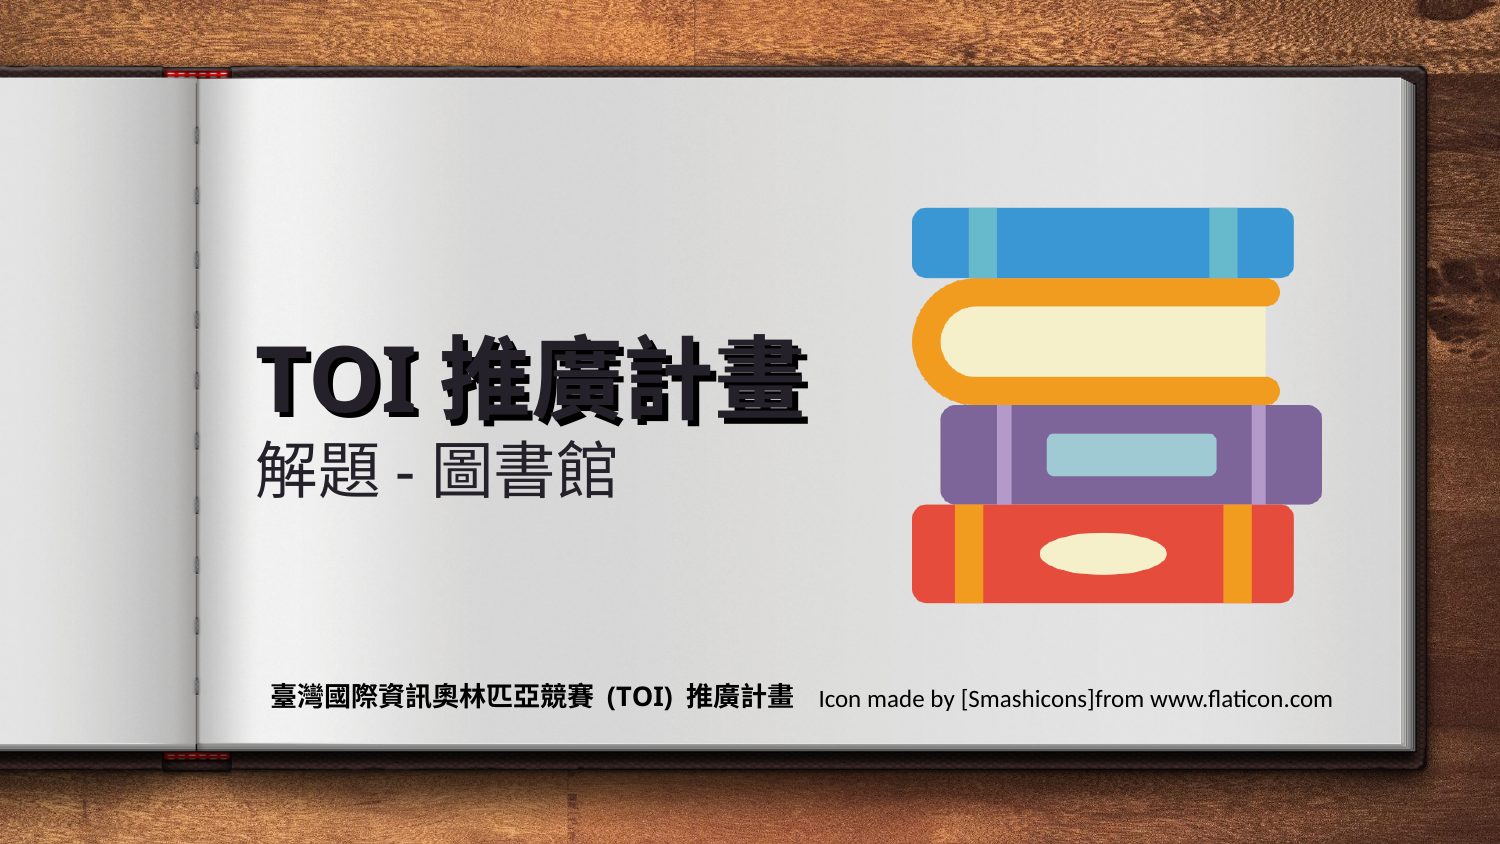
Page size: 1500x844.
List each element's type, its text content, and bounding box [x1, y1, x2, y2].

title TOI推廣計畫 解題-圖書館 [240, 262, 894, 565]
text_box Icon made by [Smashicons]from www.flaticon.com [804, 675, 1385, 720]
picture [912, 200, 1322, 610]
